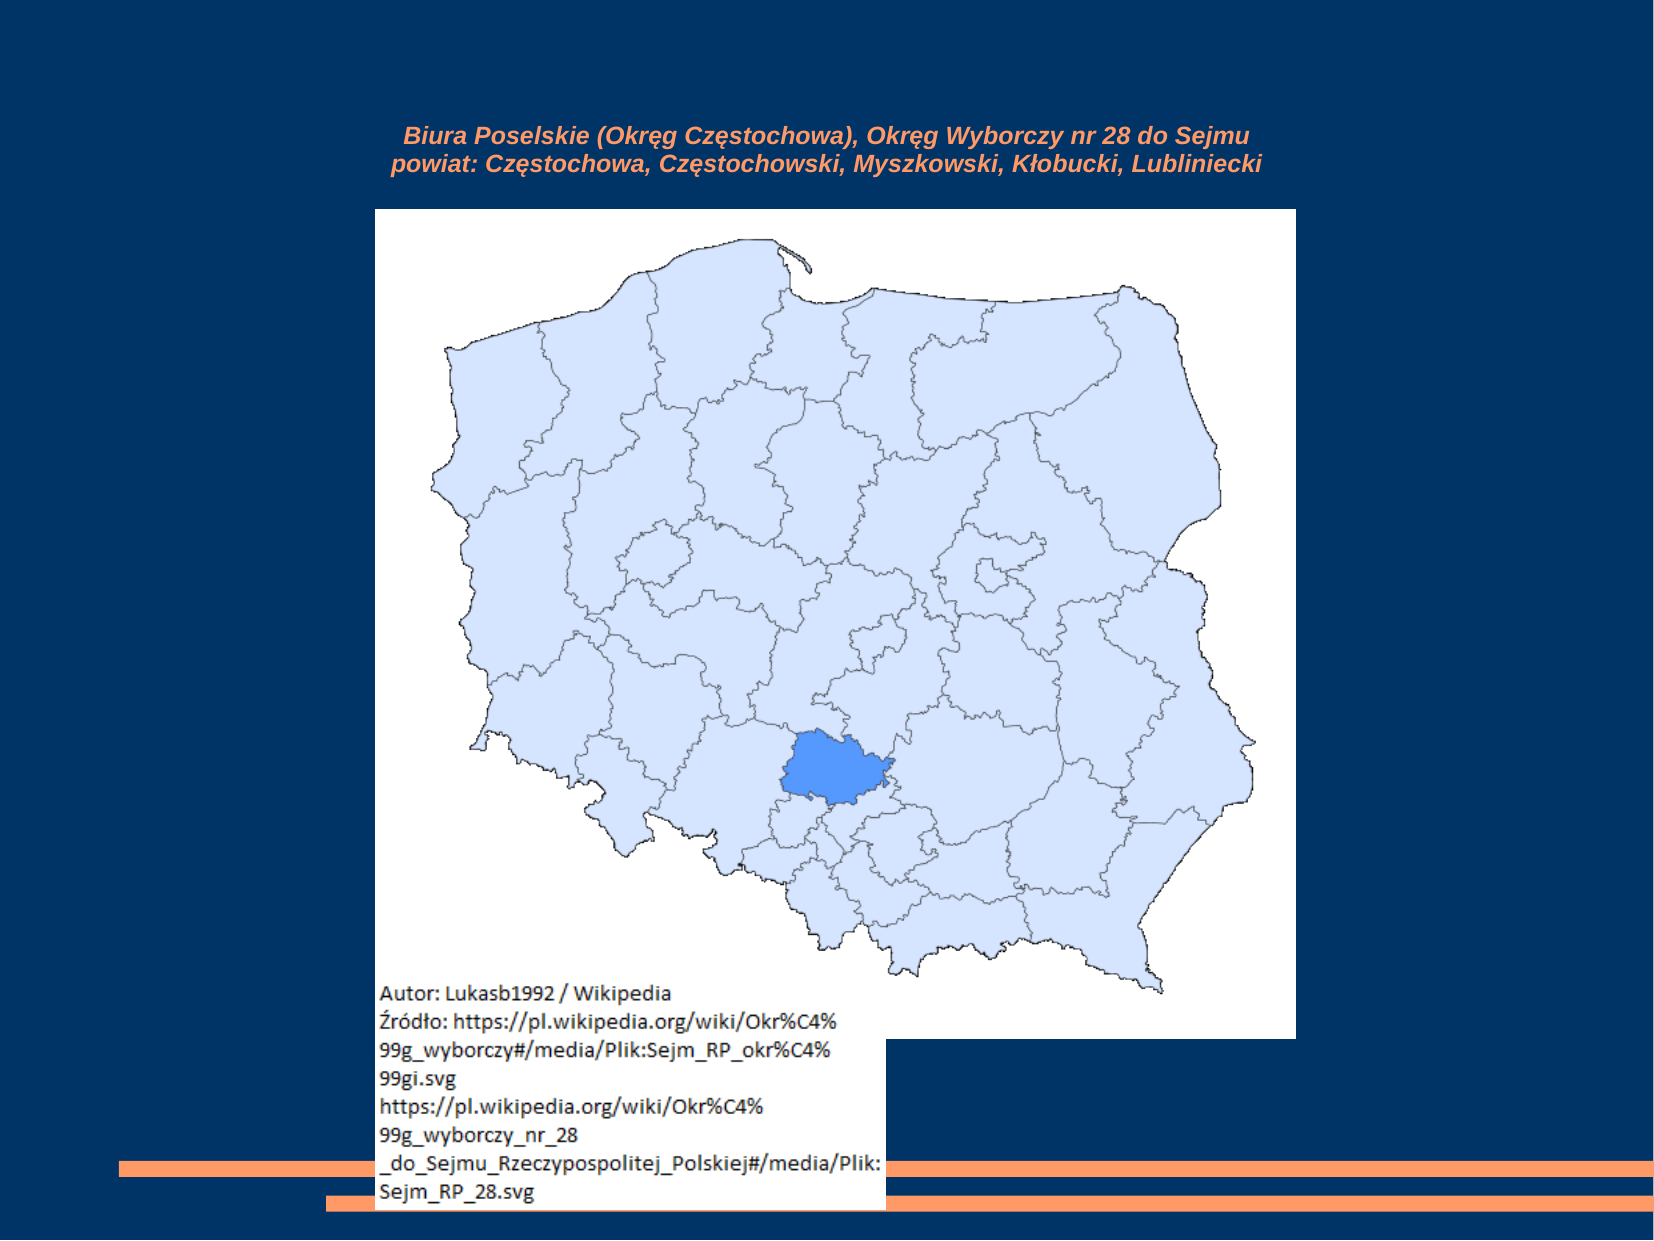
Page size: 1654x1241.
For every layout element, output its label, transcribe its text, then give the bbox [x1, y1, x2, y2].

title Biura Poselskie (Okręg Częstochowa), Okręg Wyborczy nr 28 do Sejmu powiat: Częstochowa, Częstochowski, Myszkowski, Kłobucki, Lubliniecki [121, 46, 1534, 254]
picture [375, 209, 1296, 1210]
